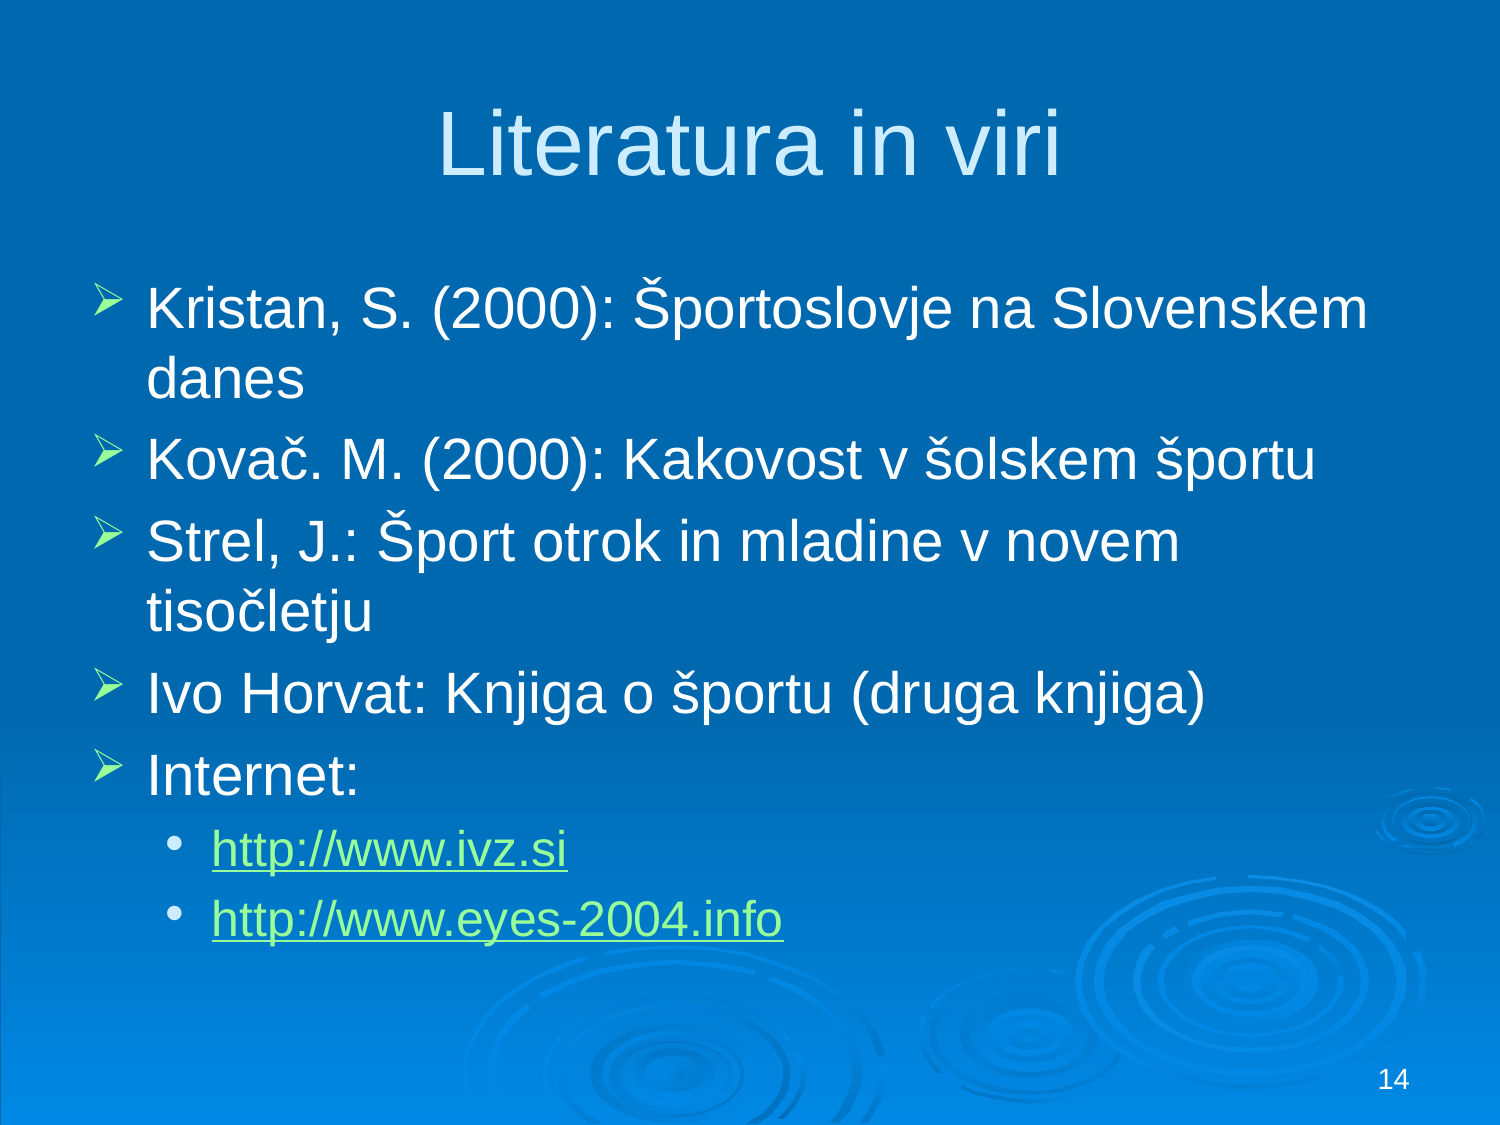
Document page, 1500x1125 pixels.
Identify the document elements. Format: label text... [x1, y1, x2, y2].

title Literatura in viri [75, 45, 1425, 233]
slide_number <number> [1074, 1024, 1425, 1103]
list Kristan, S. (2000): Športoslovje na Slovenskem danes Kovač. M. (2000): Kakovost v šolskem športu Strel, J.: Šport otrok in mladine v novem tisočletju Ivo Horvat: Knjiga o športu (druga knjiga) Internet: http://www.ivz.si http://www.eyes-2004.info [75, 262, 1425, 1005]
